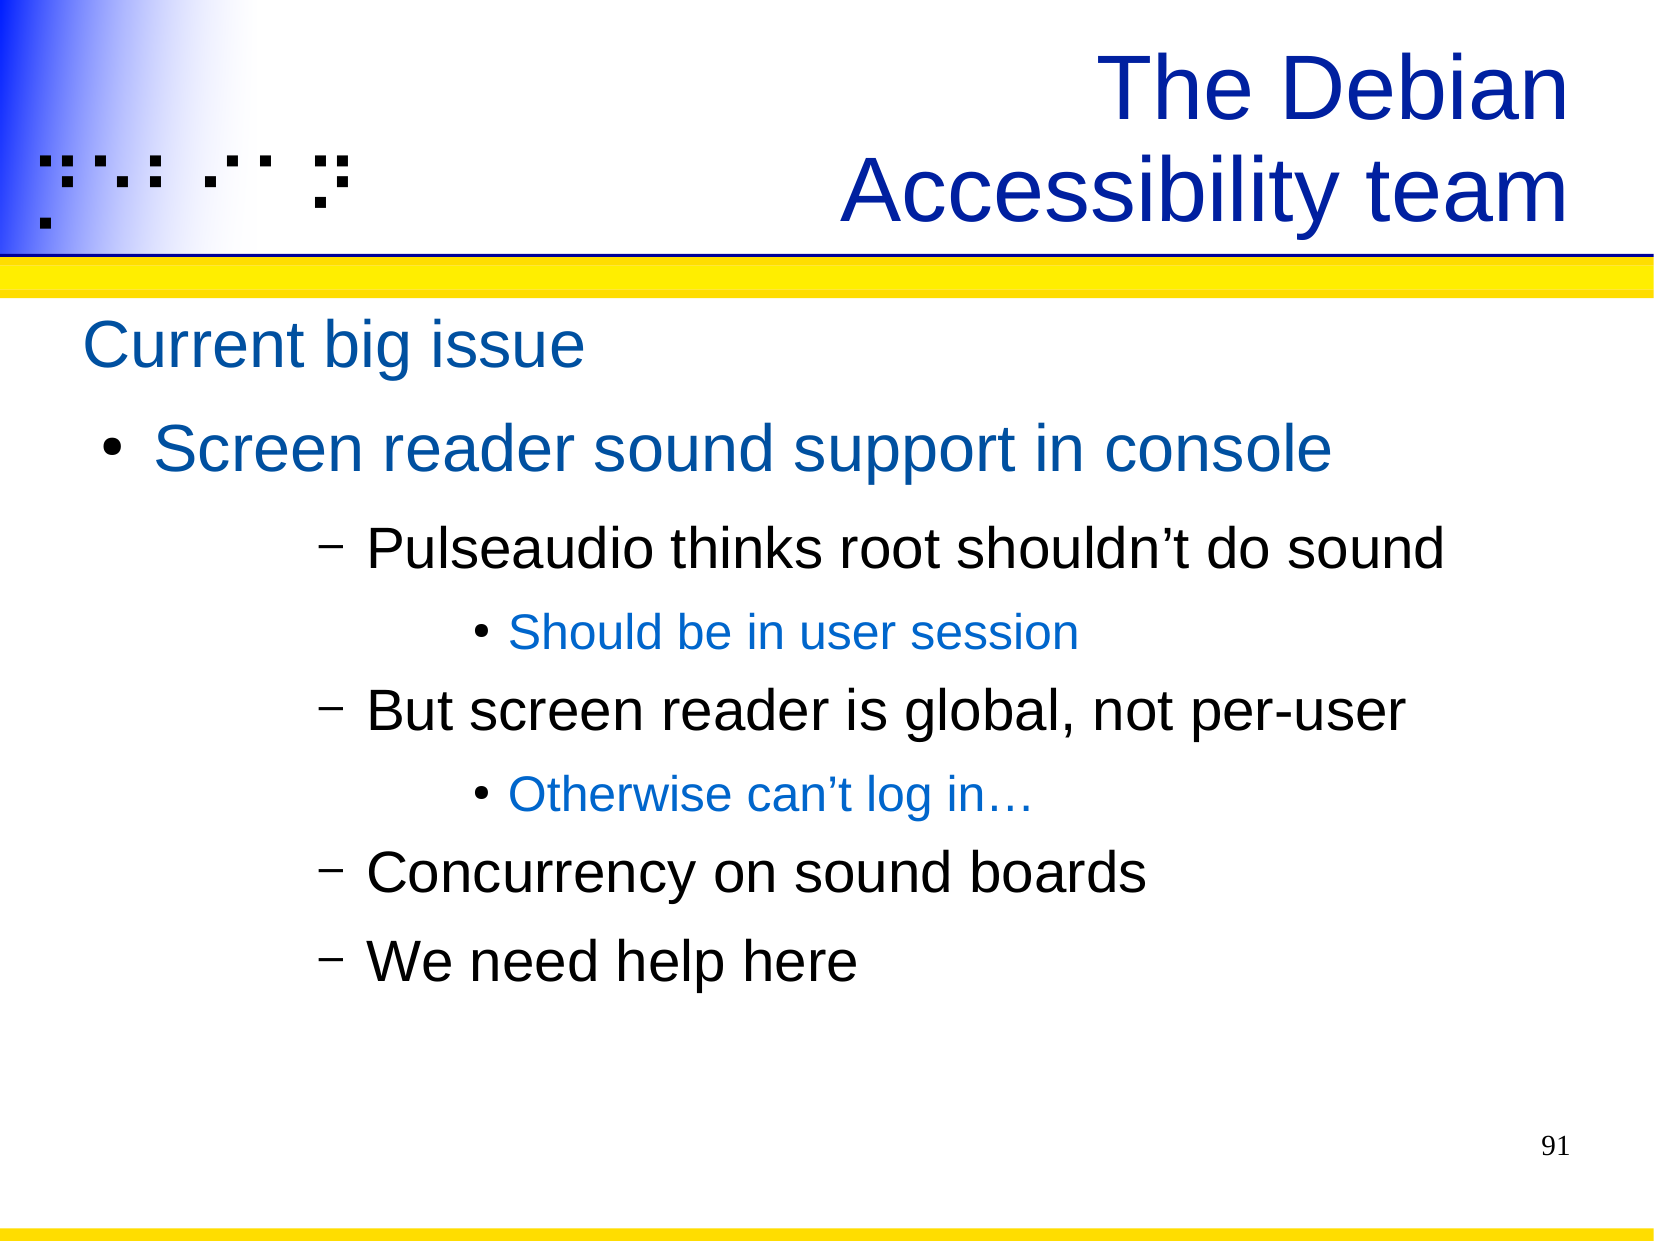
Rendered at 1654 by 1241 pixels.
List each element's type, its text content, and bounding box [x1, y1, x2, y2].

list Current big issue Screen reader sound support in console Pulseaudio thinks root shouldn’t do sound Should be in user session But screen reader is global, not per-user Otherwise can’t log in… Concurrency on sound boards We need help here [82, 307, 1571, 1126]
title The Debian Accessibility team [372, 36, 1571, 242]
